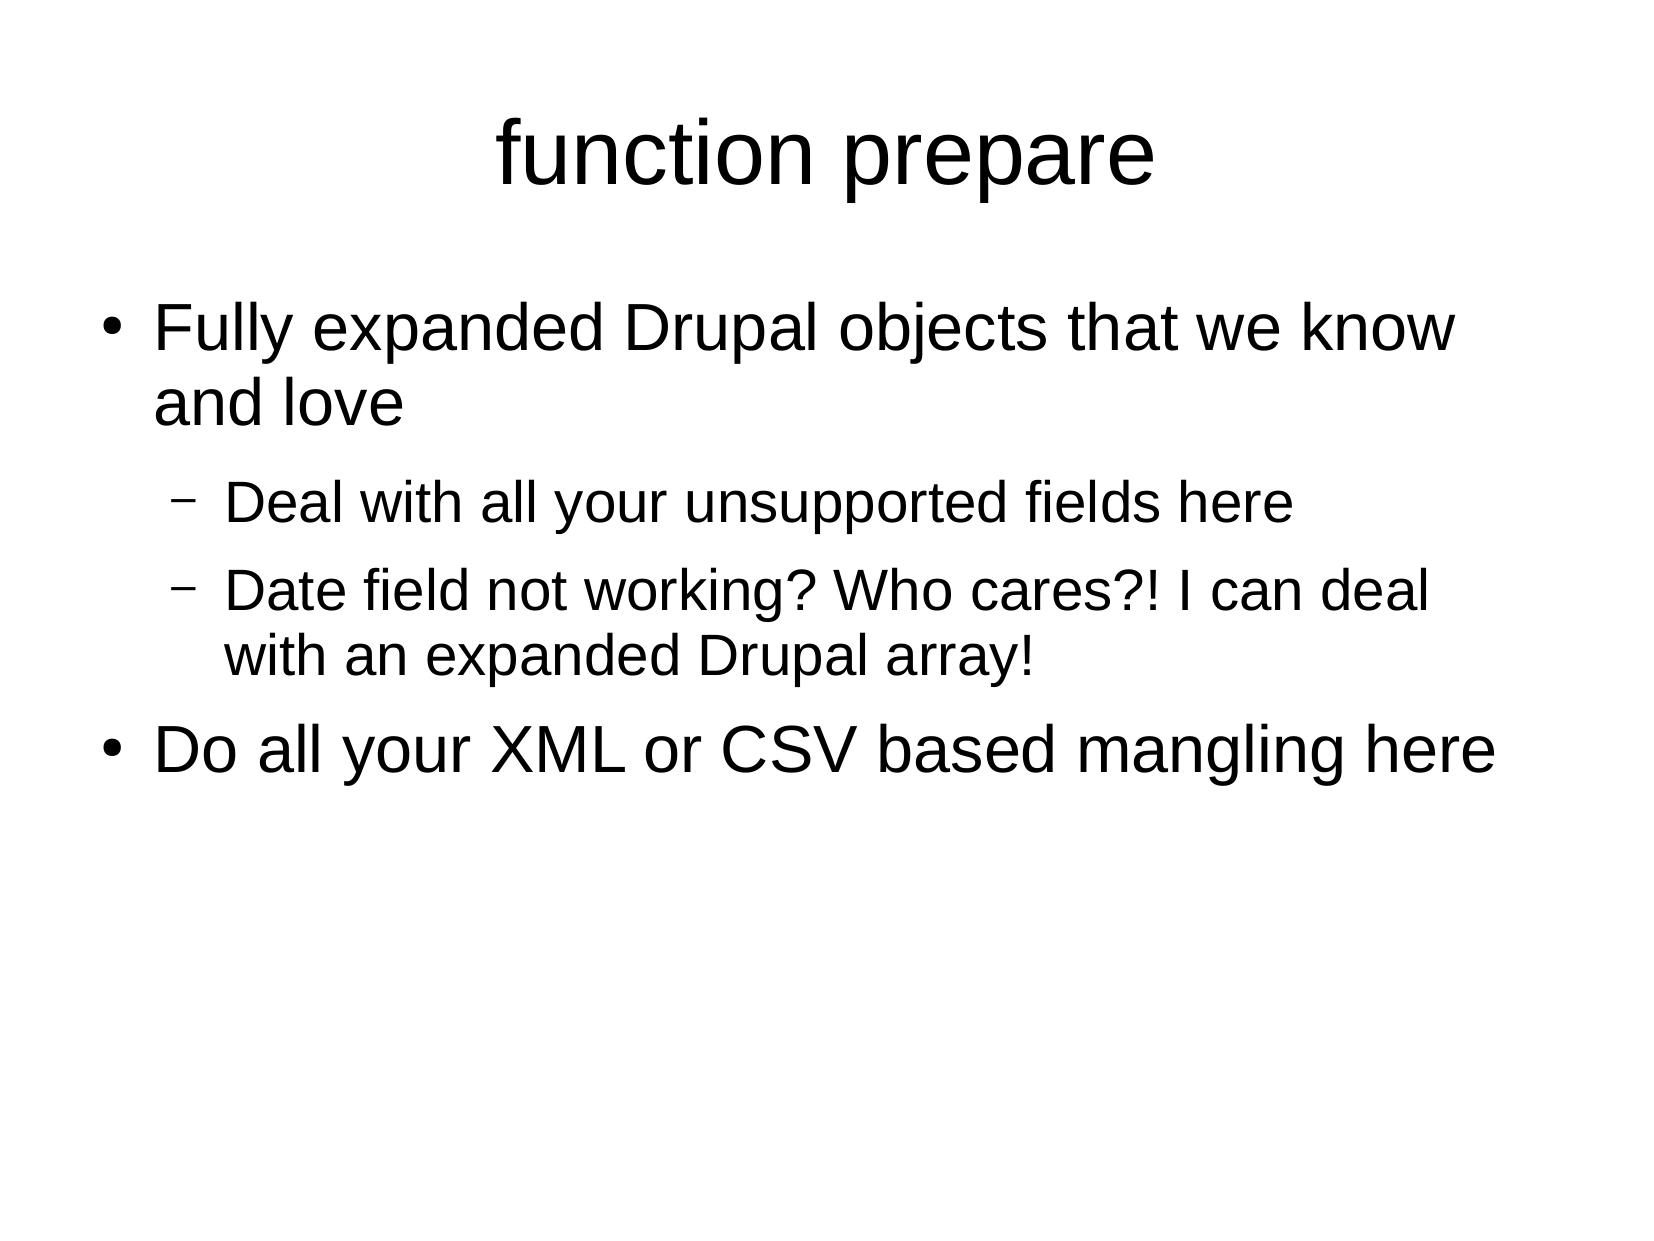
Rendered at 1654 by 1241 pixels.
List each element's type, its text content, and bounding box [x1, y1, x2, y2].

list Fully expanded Drupal objects that we know and love Deal with all your unsupported fields here Date field not working? Who cares?! I can deal with an expanded Drupal array! Do all your XML or CSV based mangling here [82, 290, 1538, 1010]
title function prepare [82, 49, 1571, 257]
